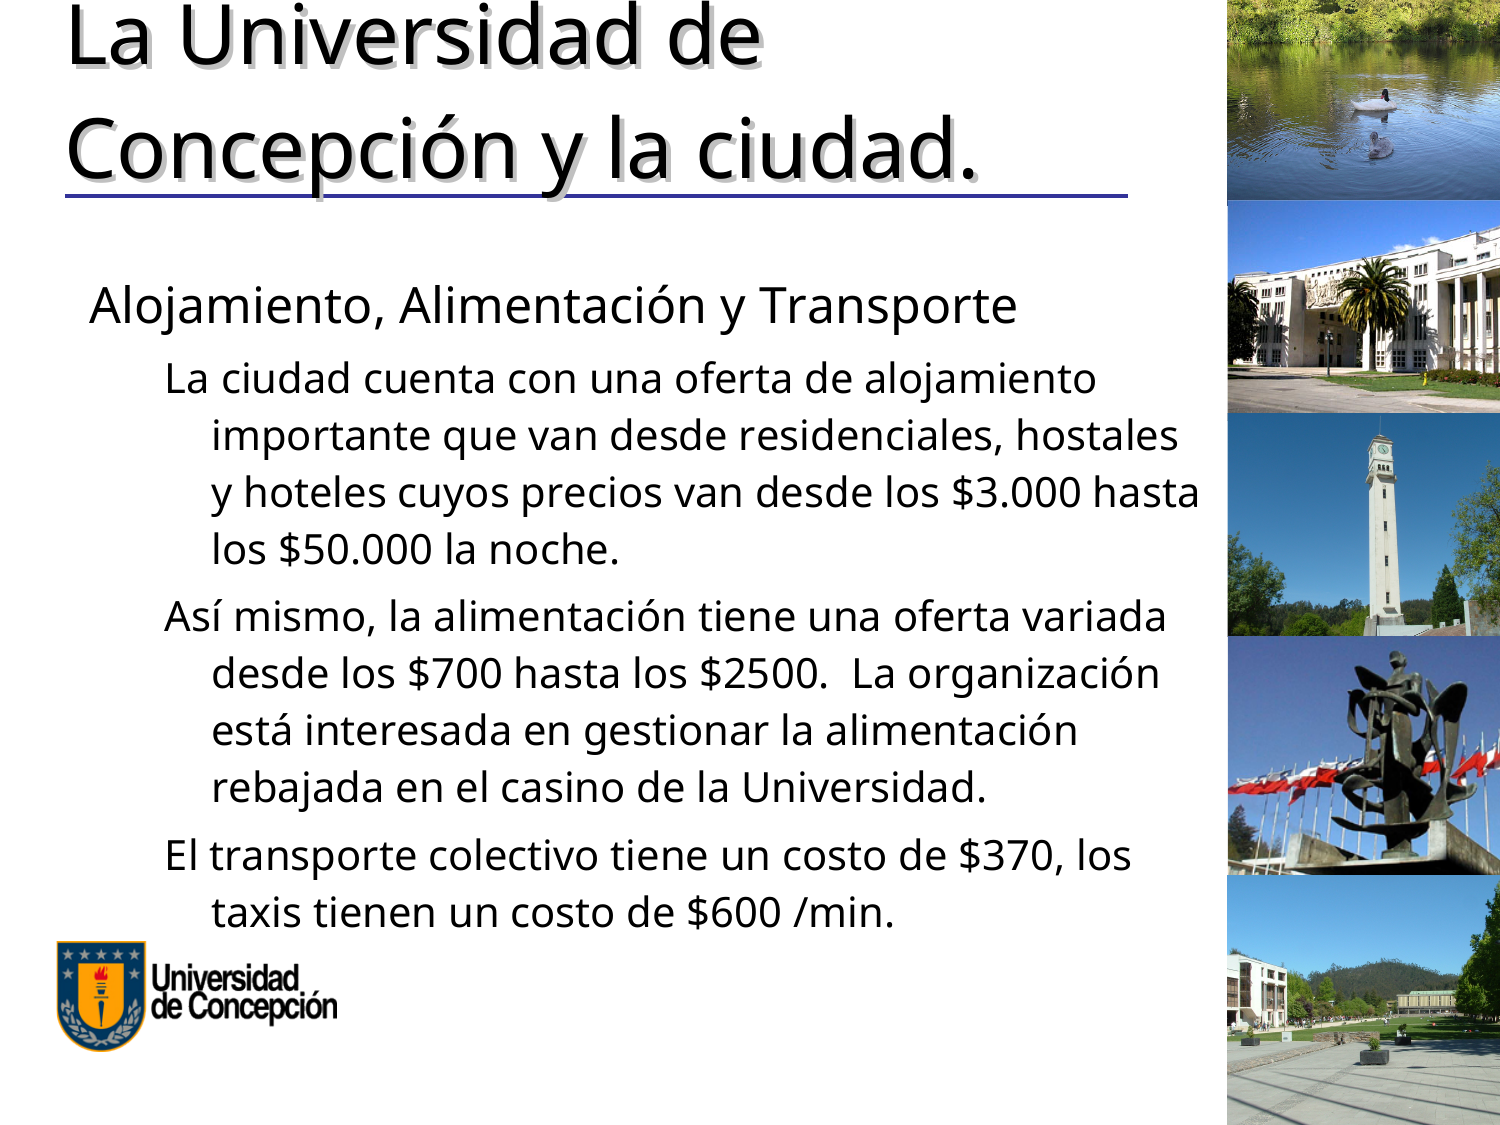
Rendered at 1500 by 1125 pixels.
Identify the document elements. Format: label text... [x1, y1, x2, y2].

picture [1227, 0, 1500, 1125]
list Alojamiento, Alimentación y Transporte La ciudad cuenta con una oferta de alojamiento importante que van desde residenciales, hostales y hoteles cuyos precios van desde los $3.000 hasta los $50.000 la noche. Así mismo, la alimentación tiene una oferta variada desde los $700 hasta los $2500. La organización está interesada en gestionar la alimentación rebajada en el casino de la Universidad. El transporte colectivo tiene un costo de $370, los taxis tienen un costo de $600 /min. [74, 262, 1223, 1006]
picture [56, 941, 337, 1052]
title La Universidad de Concepción y la ciudad. [49, 0, 1223, 198]
